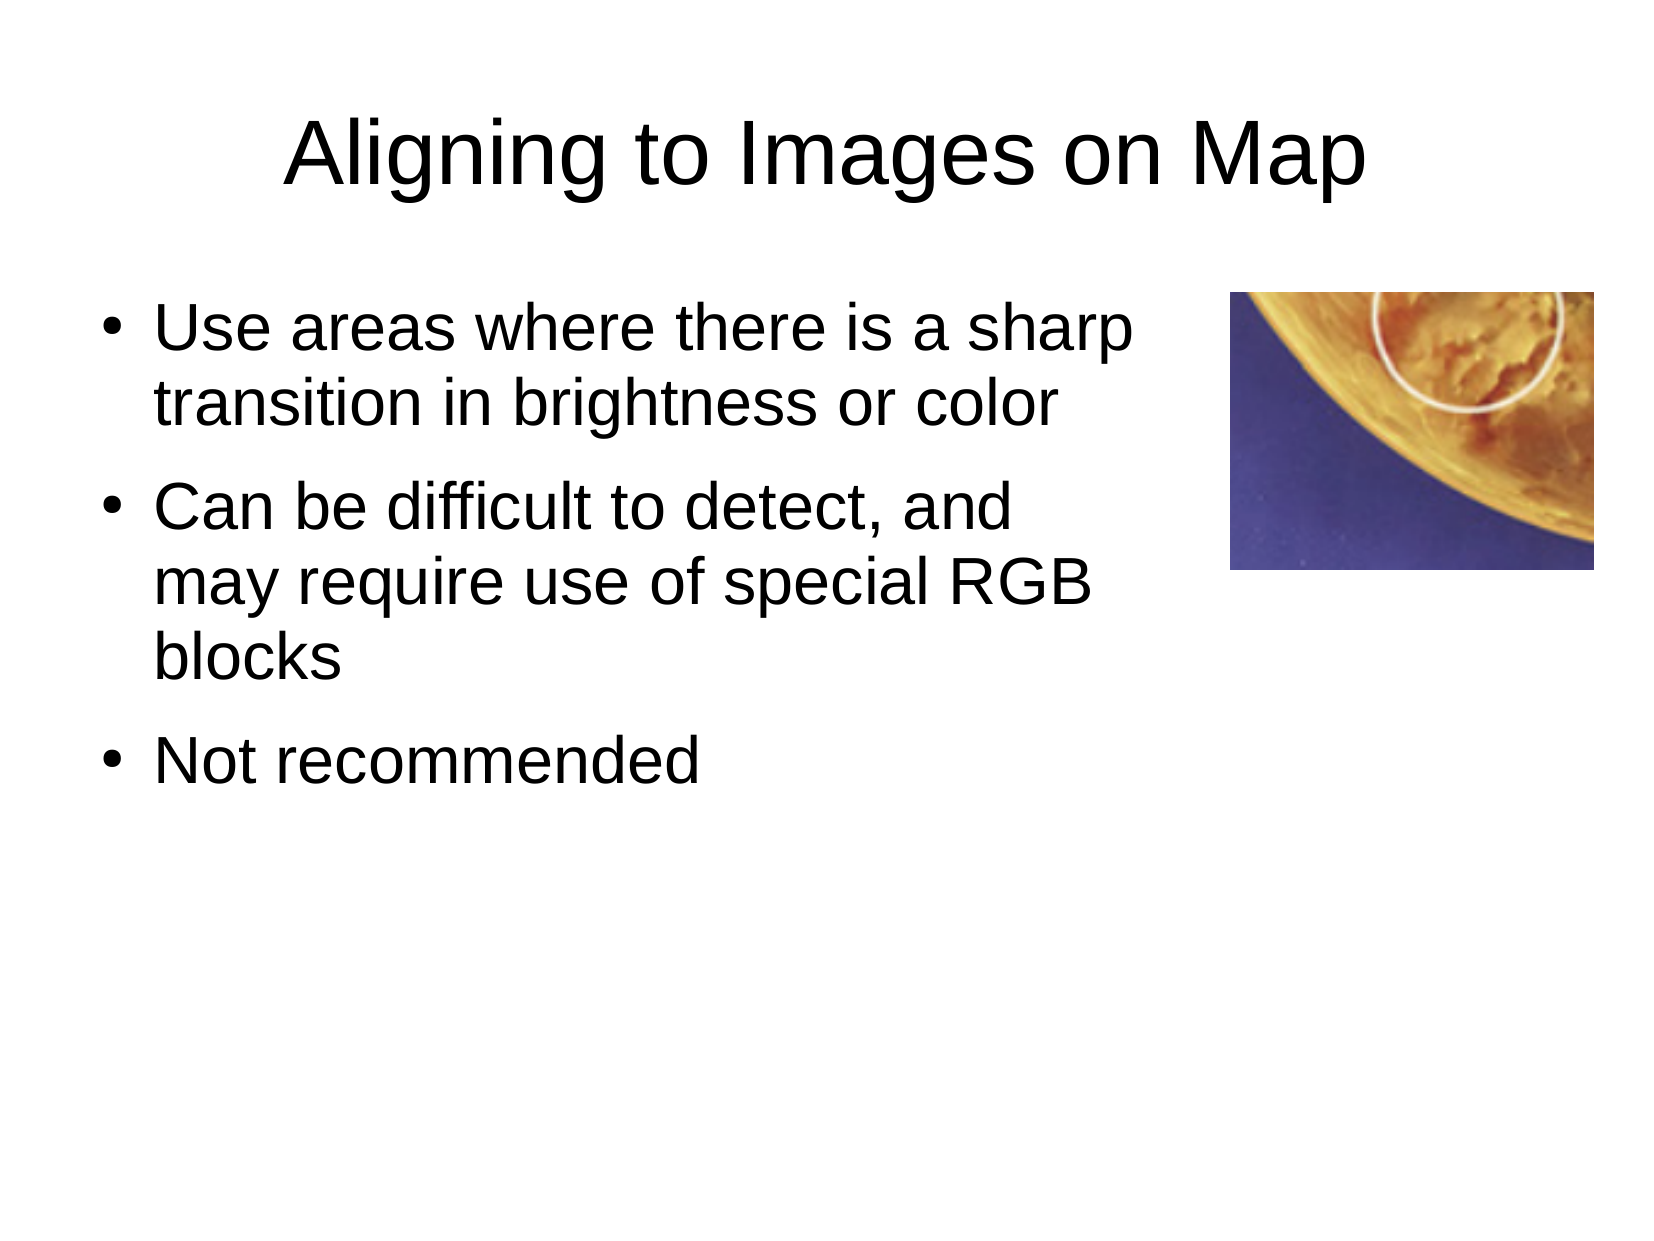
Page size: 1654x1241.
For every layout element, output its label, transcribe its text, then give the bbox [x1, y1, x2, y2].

title Aligning to Images on Map [82, 49, 1571, 257]
list Use areas where there is a sharp transition in brightness or color Can be difficult to detect, and may require use of special RGB blocks Not recommended [82, 290, 1141, 1111]
picture [1230, 292, 1594, 571]
